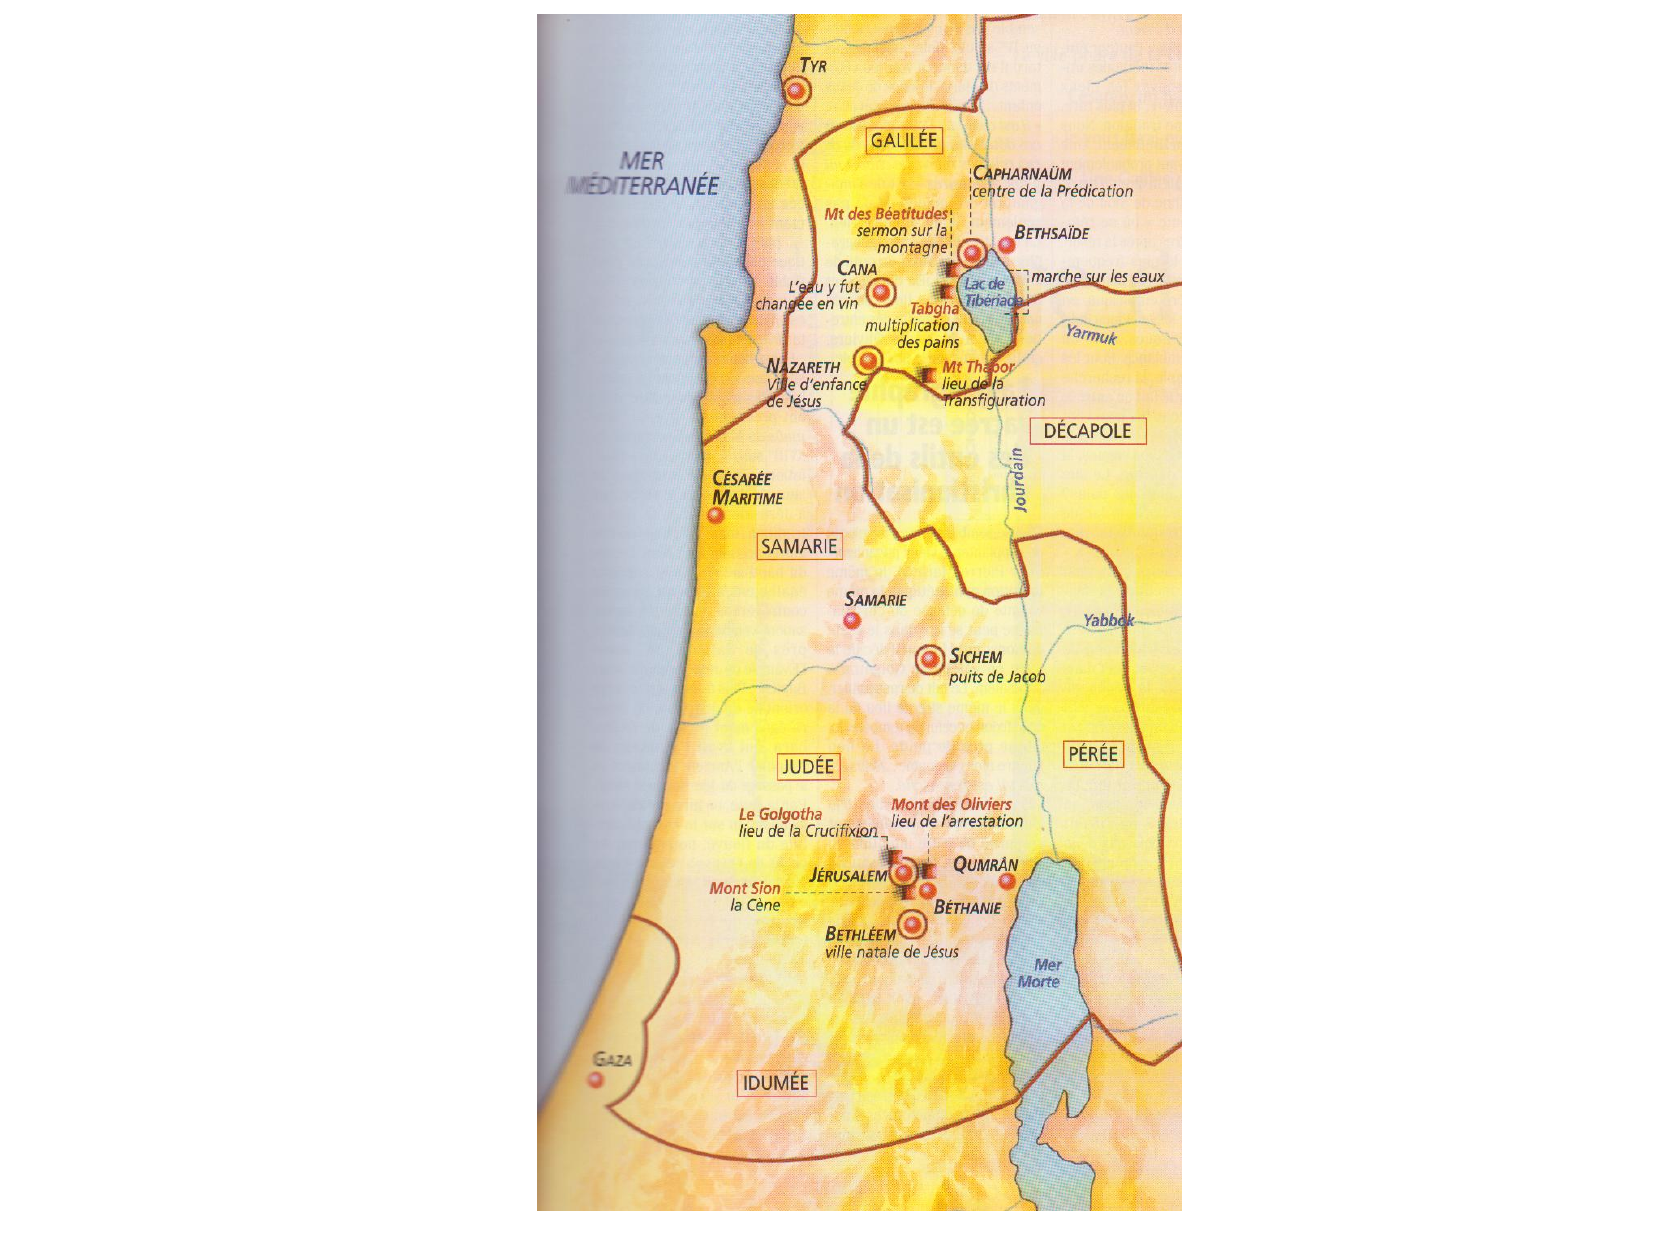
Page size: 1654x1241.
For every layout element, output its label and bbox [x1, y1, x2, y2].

picture [537, 14, 1182, 1211]
